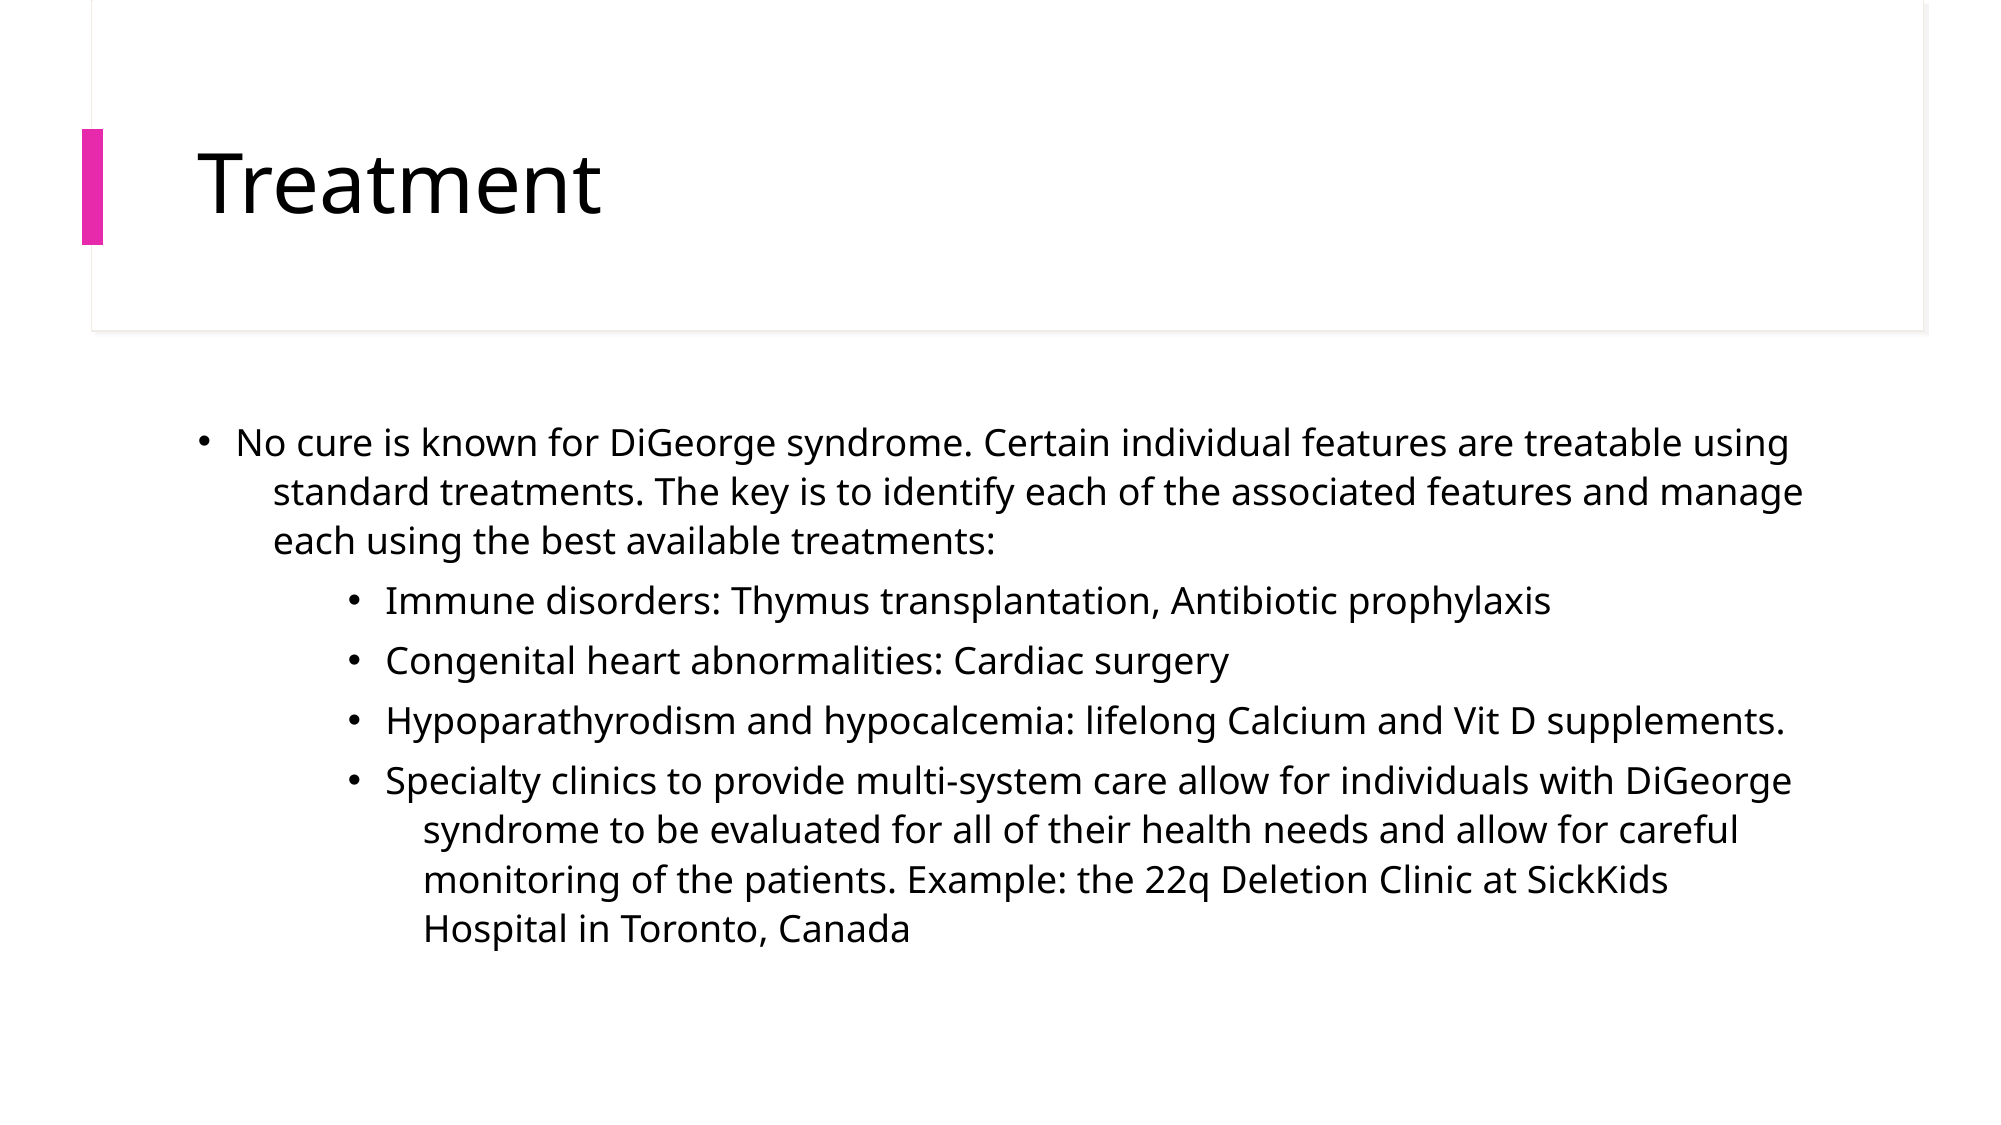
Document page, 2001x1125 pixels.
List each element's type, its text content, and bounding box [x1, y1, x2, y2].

title Treatment [183, 90, 1852, 284]
list No cure is known for DiGeorge syndrome. Certain individual features are treatable using standard treatments. The key is to identify each of the associated features and manage each using the best available treatments: Immune disorders: Thymus transplantation, Antibiotic prophylaxis Congenital heart abnormalities: Cardiac surgery Hypoparathyrodism and hypocalcemia: lifelong Calcium and Vit D supplements. Specialty clinics to provide multi-system care allow for individuals with DiGeorge syndrome to be evaluated for all of their health needs and allow for careful monitoring of the patients. Example: the 22q Deletion Clinic at SickKids Hospital in Toronto, Canada [183, 406, 1852, 1013]
